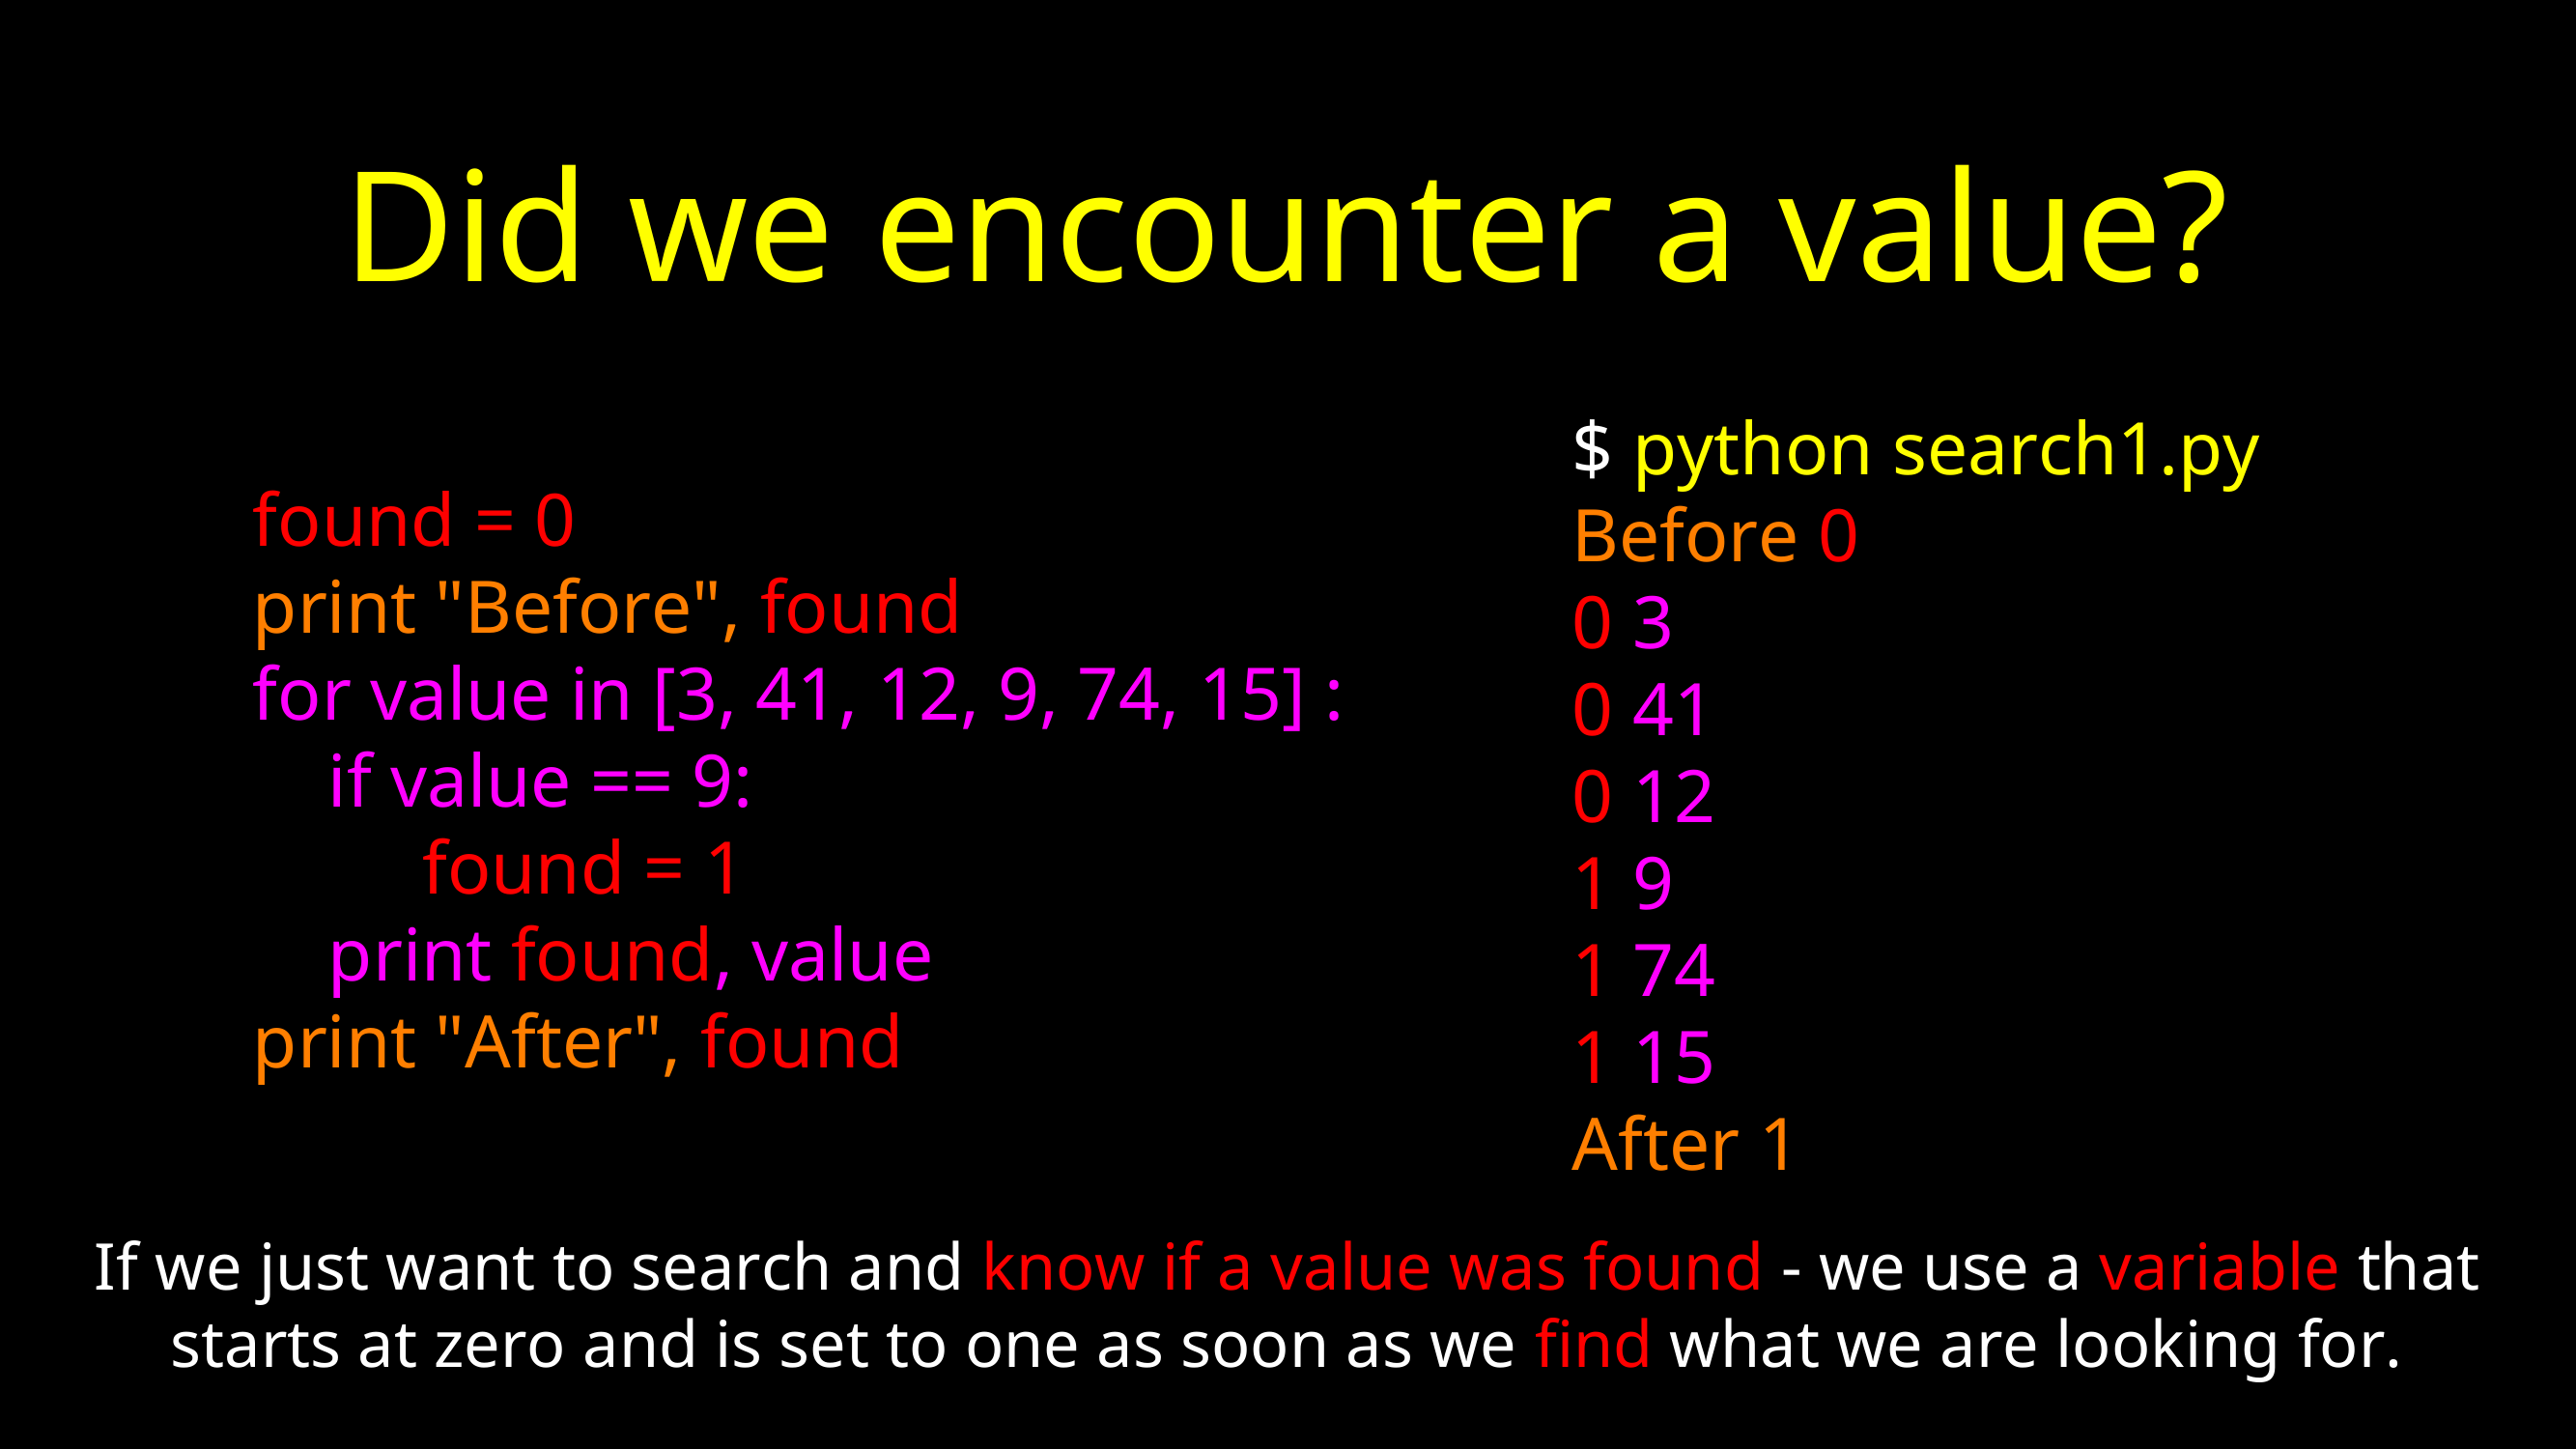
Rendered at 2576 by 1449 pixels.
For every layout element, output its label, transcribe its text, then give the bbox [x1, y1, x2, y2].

text_box found = 0 print "Before", found for value in [3, 41, 12, 9, 74, 15] : if value == 9: found = 1 print found, value print "After", found [252, 473, 1345, 1083]
text_box $ python search1.py Before 0 0 3 0 41 0 12 1 9 1 74 1 15 After 1 [1571, 402, 2280, 1185]
text_box If we just want to search and know if a value was found - we use a variable that starts at zero and is set to one as soon as we find what we are looking for. [33, 1212, 2541, 1394]
title Did we encounter a value? [183, 38, 2392, 403]
